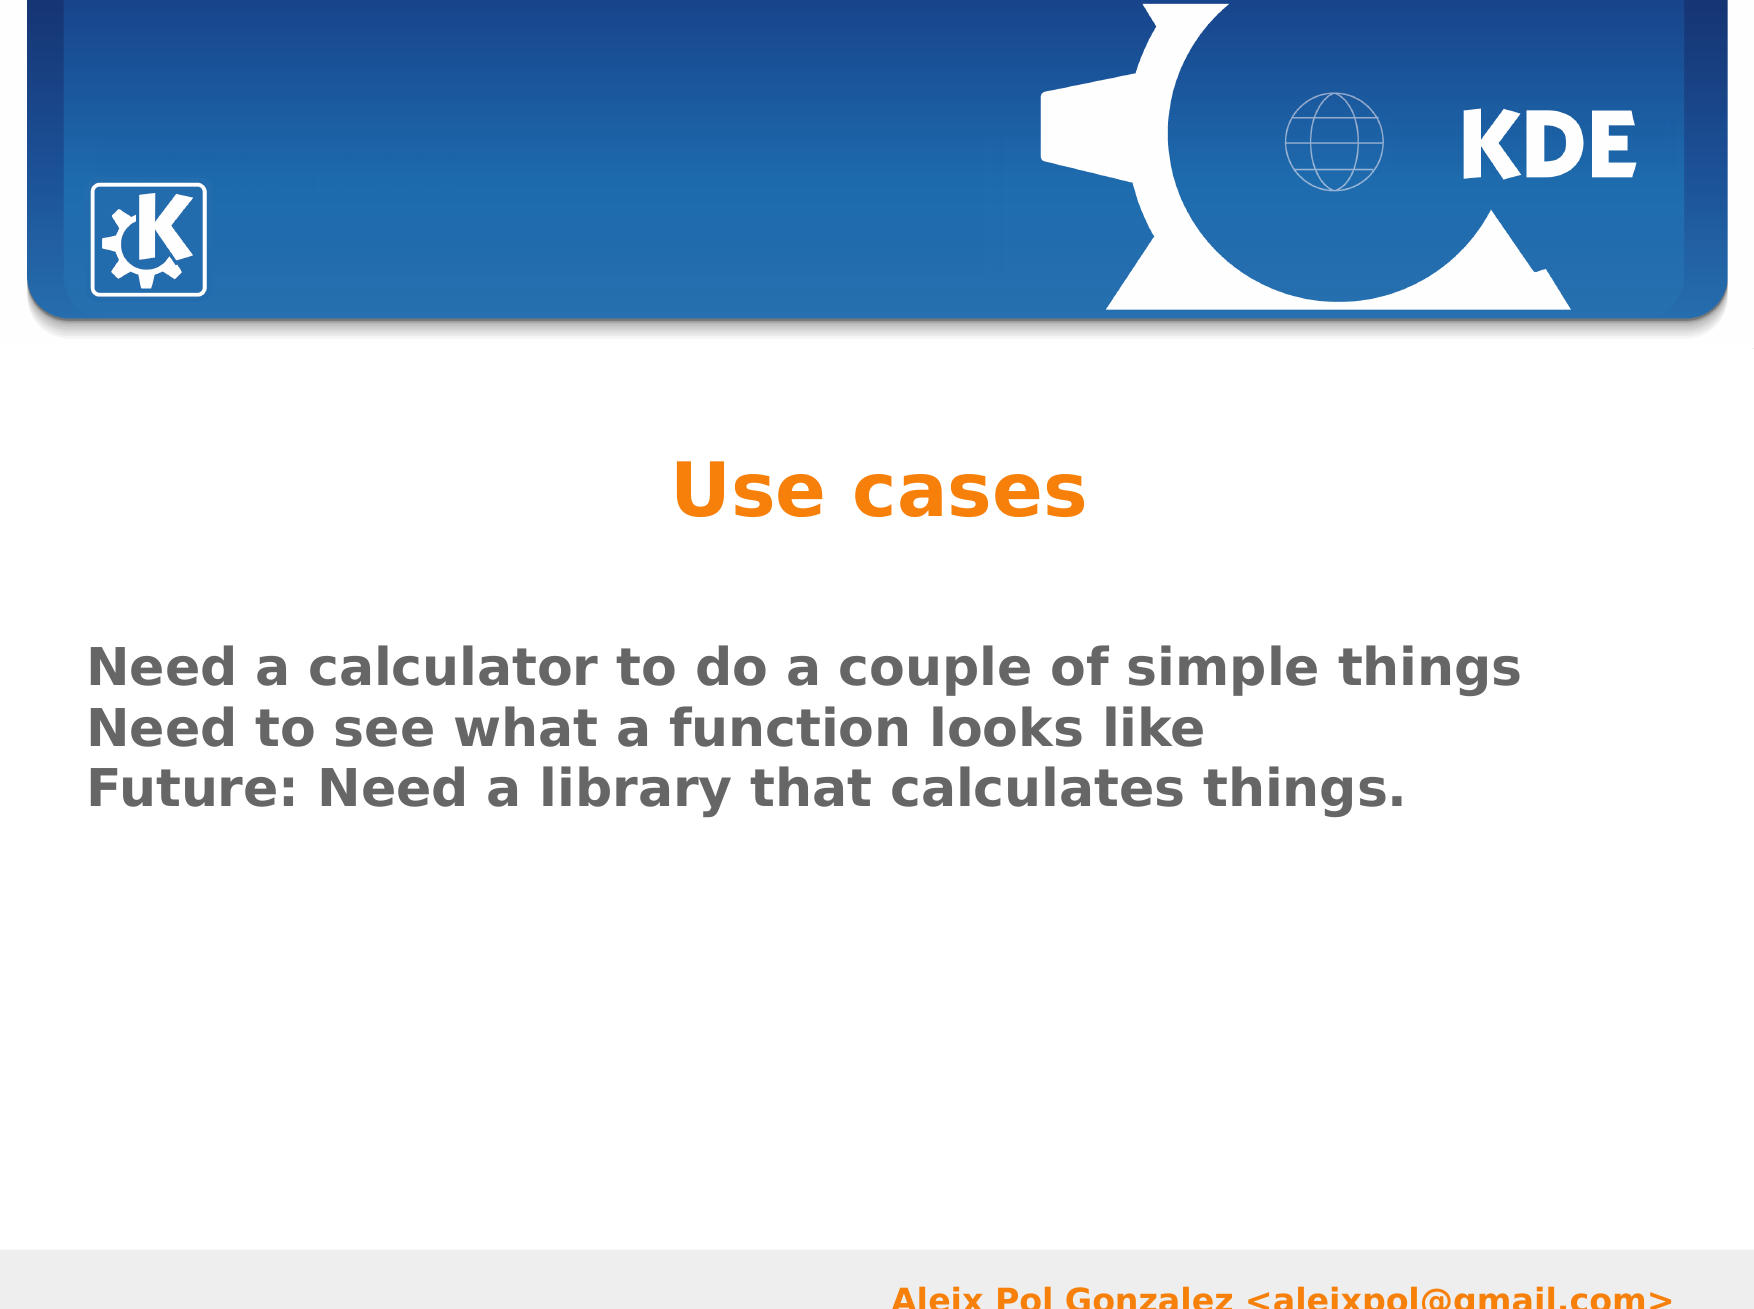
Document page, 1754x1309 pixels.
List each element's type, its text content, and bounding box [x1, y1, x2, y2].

picture [0, 0, 1754, 349]
text_box Use cases [122, 395, 1606, 499]
text_box Need a calculator to do a couple of simple things Need to see what a function looks like Future: Need a library that calculates things. [71, 630, 1651, 827]
